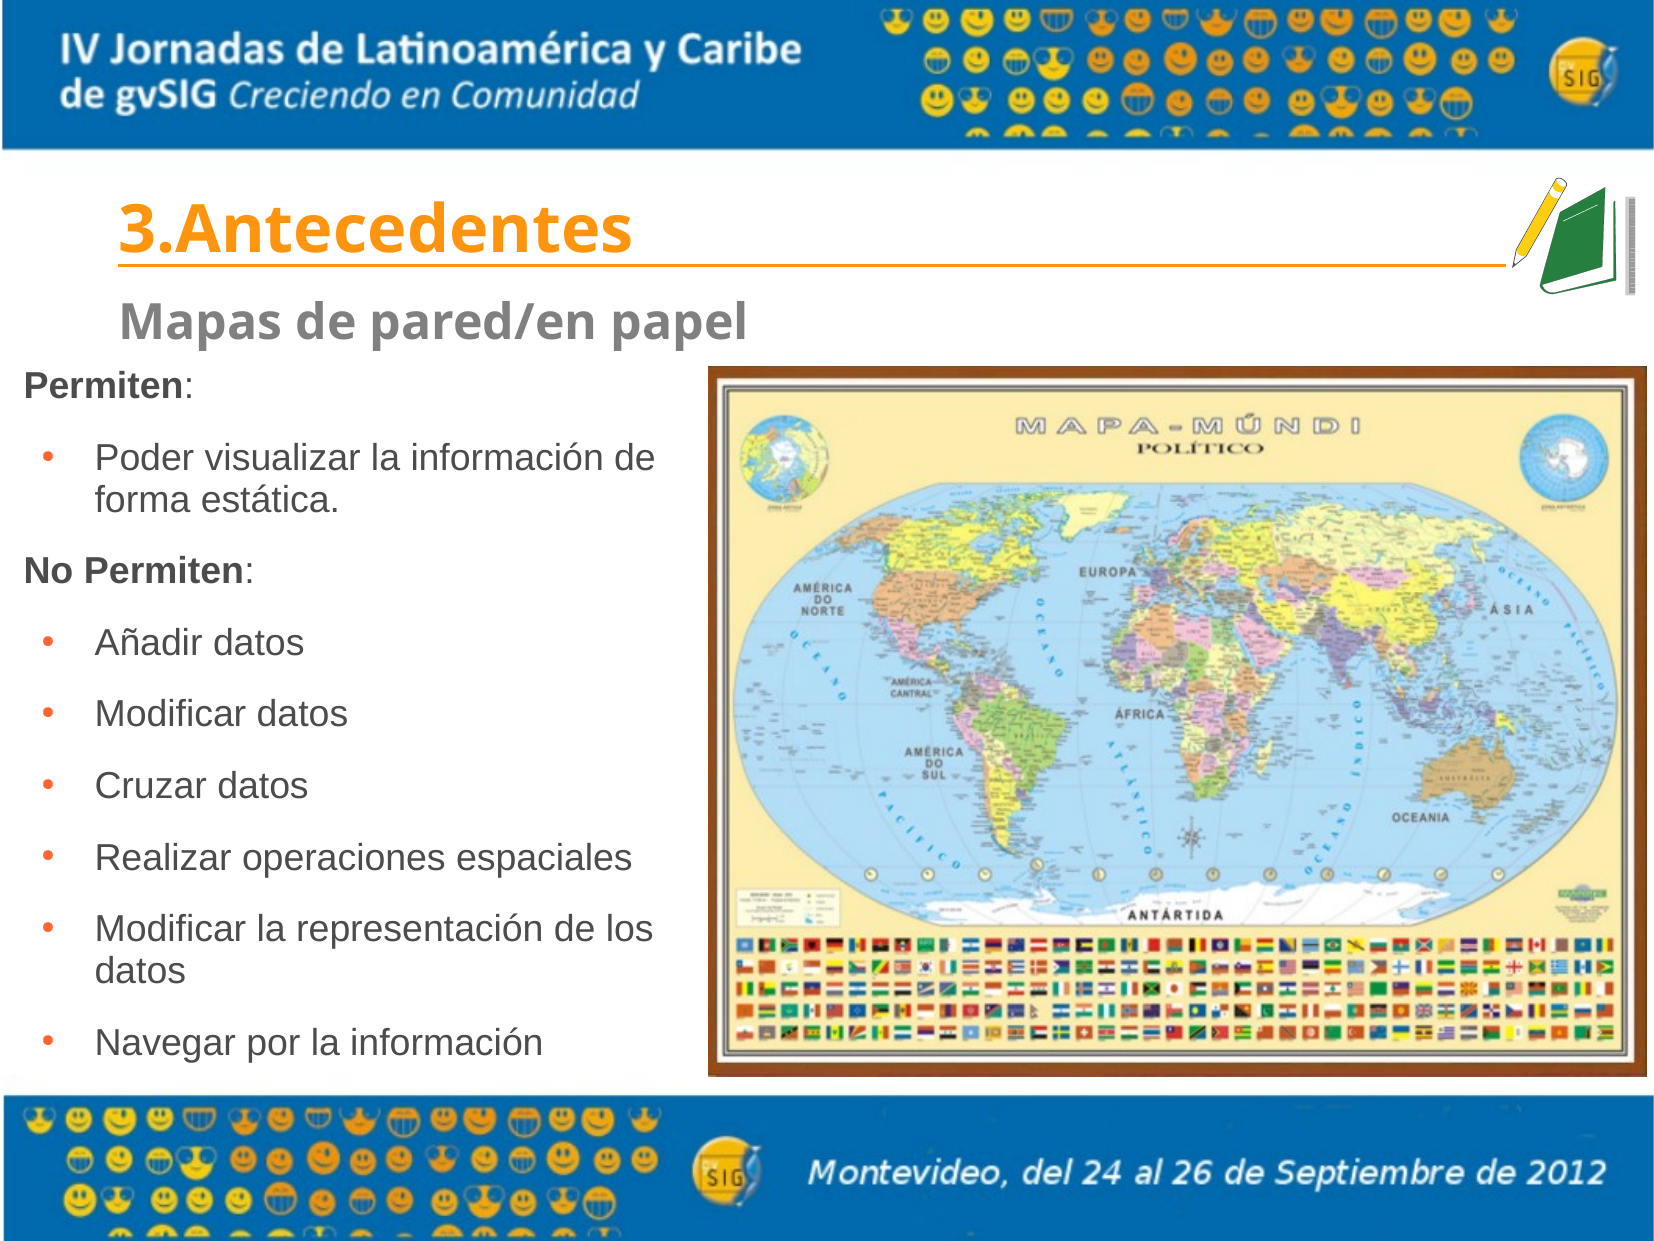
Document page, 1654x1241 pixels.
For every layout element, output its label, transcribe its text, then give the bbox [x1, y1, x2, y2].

title Mapas de pared/en papel [118, 276, 857, 365]
title 3.Antecedentes [118, 187, 1511, 266]
list Permiten: Poder visualizar la información de forma estática. No Permiten: Añadir datos Modificar datos Cruzar datos Realizar operaciones espaciales Modificar la representación de los datos Navegar por la información [23, 364, 733, 1063]
picture [1, 0, 1654, 1241]
